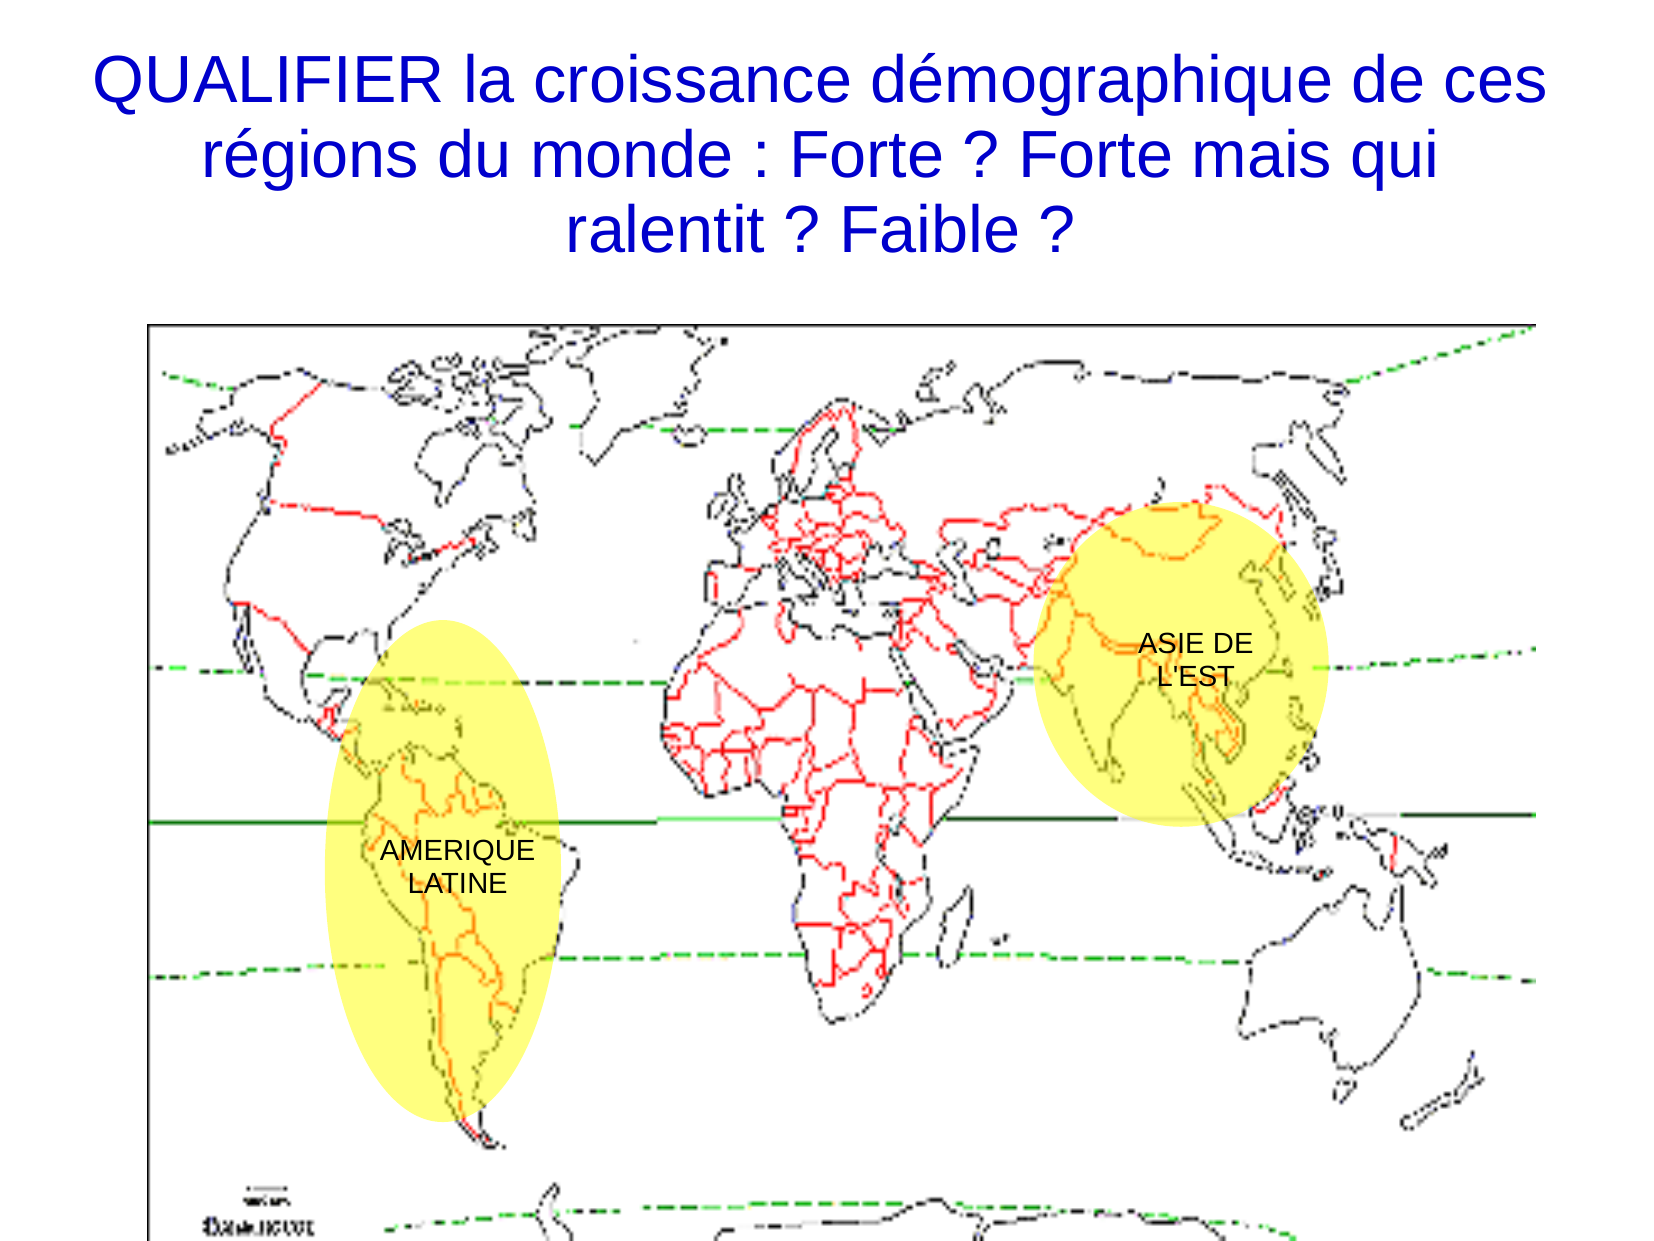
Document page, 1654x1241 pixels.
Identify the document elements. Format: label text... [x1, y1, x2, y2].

text_box ASIE DE L'EST [1092, 620, 1300, 701]
text_box AMERIQUE LATINE [354, 826, 562, 908]
text_box [324, 620, 560, 1123]
picture [147, 370, 1536, 1241]
text_box [1033, 501, 1329, 827]
title QUALIFIER la croissance démographique de ces régions du monde : Forte ? Forte mais qui ralentit ? Faible ? [76, 42, 1566, 370]
